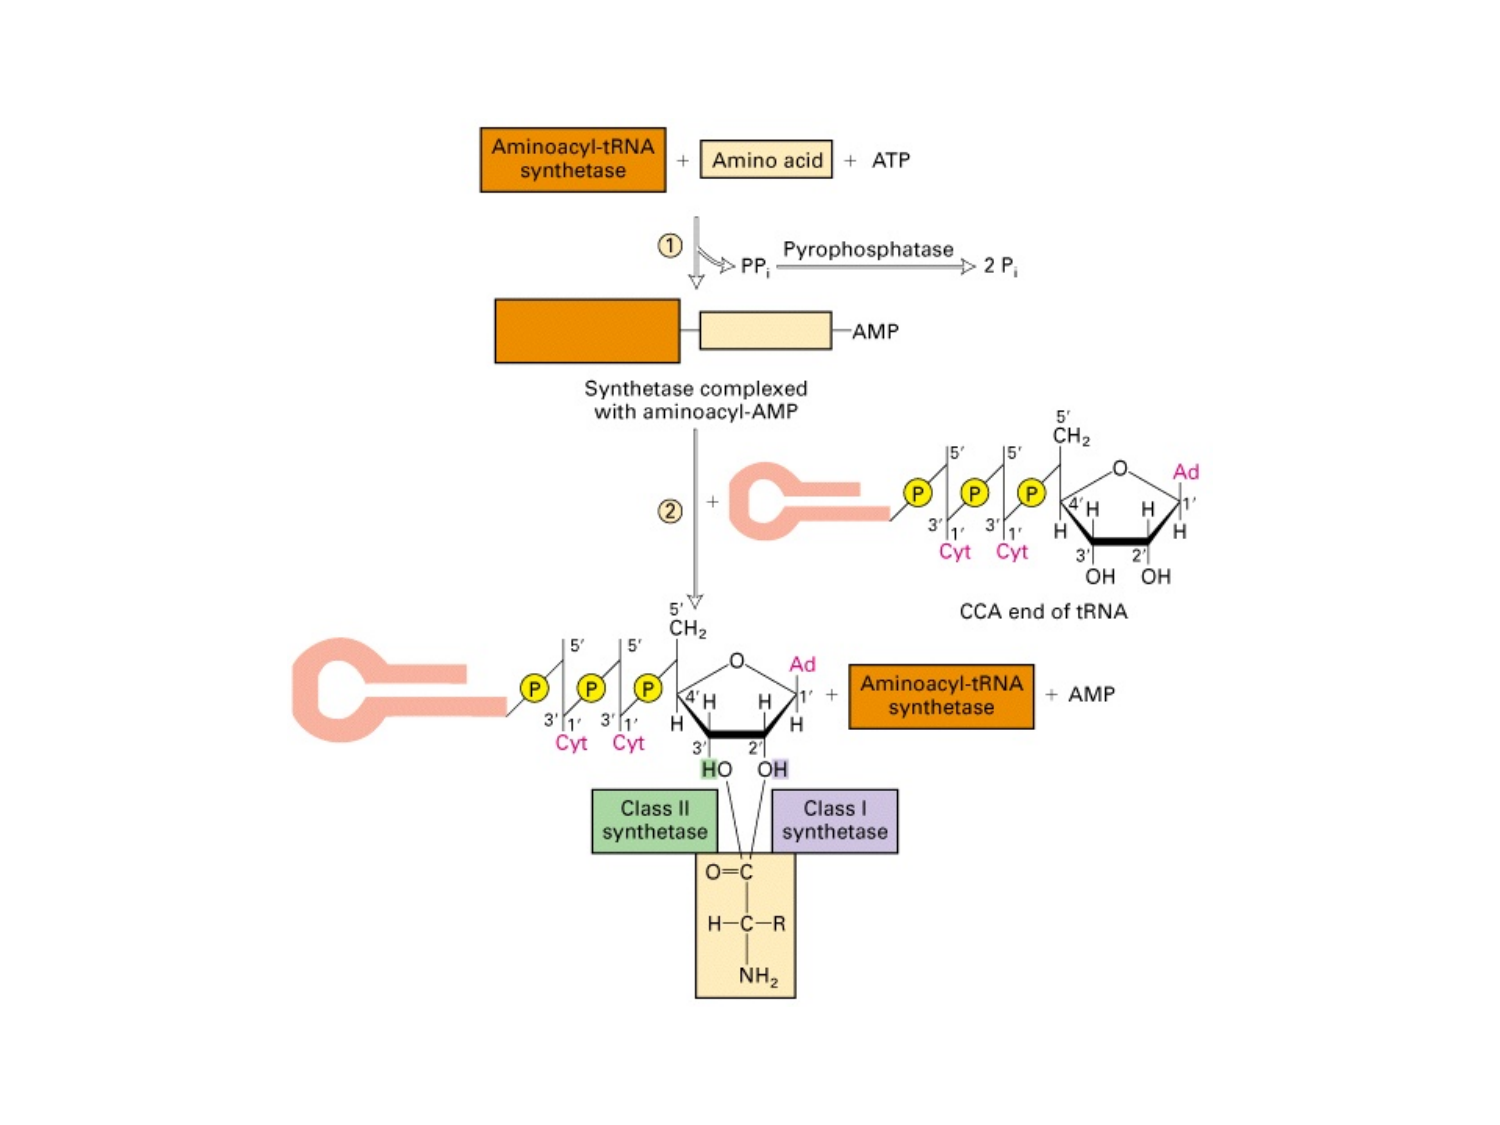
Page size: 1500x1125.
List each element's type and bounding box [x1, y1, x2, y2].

picture [287, 118, 1213, 1007]
